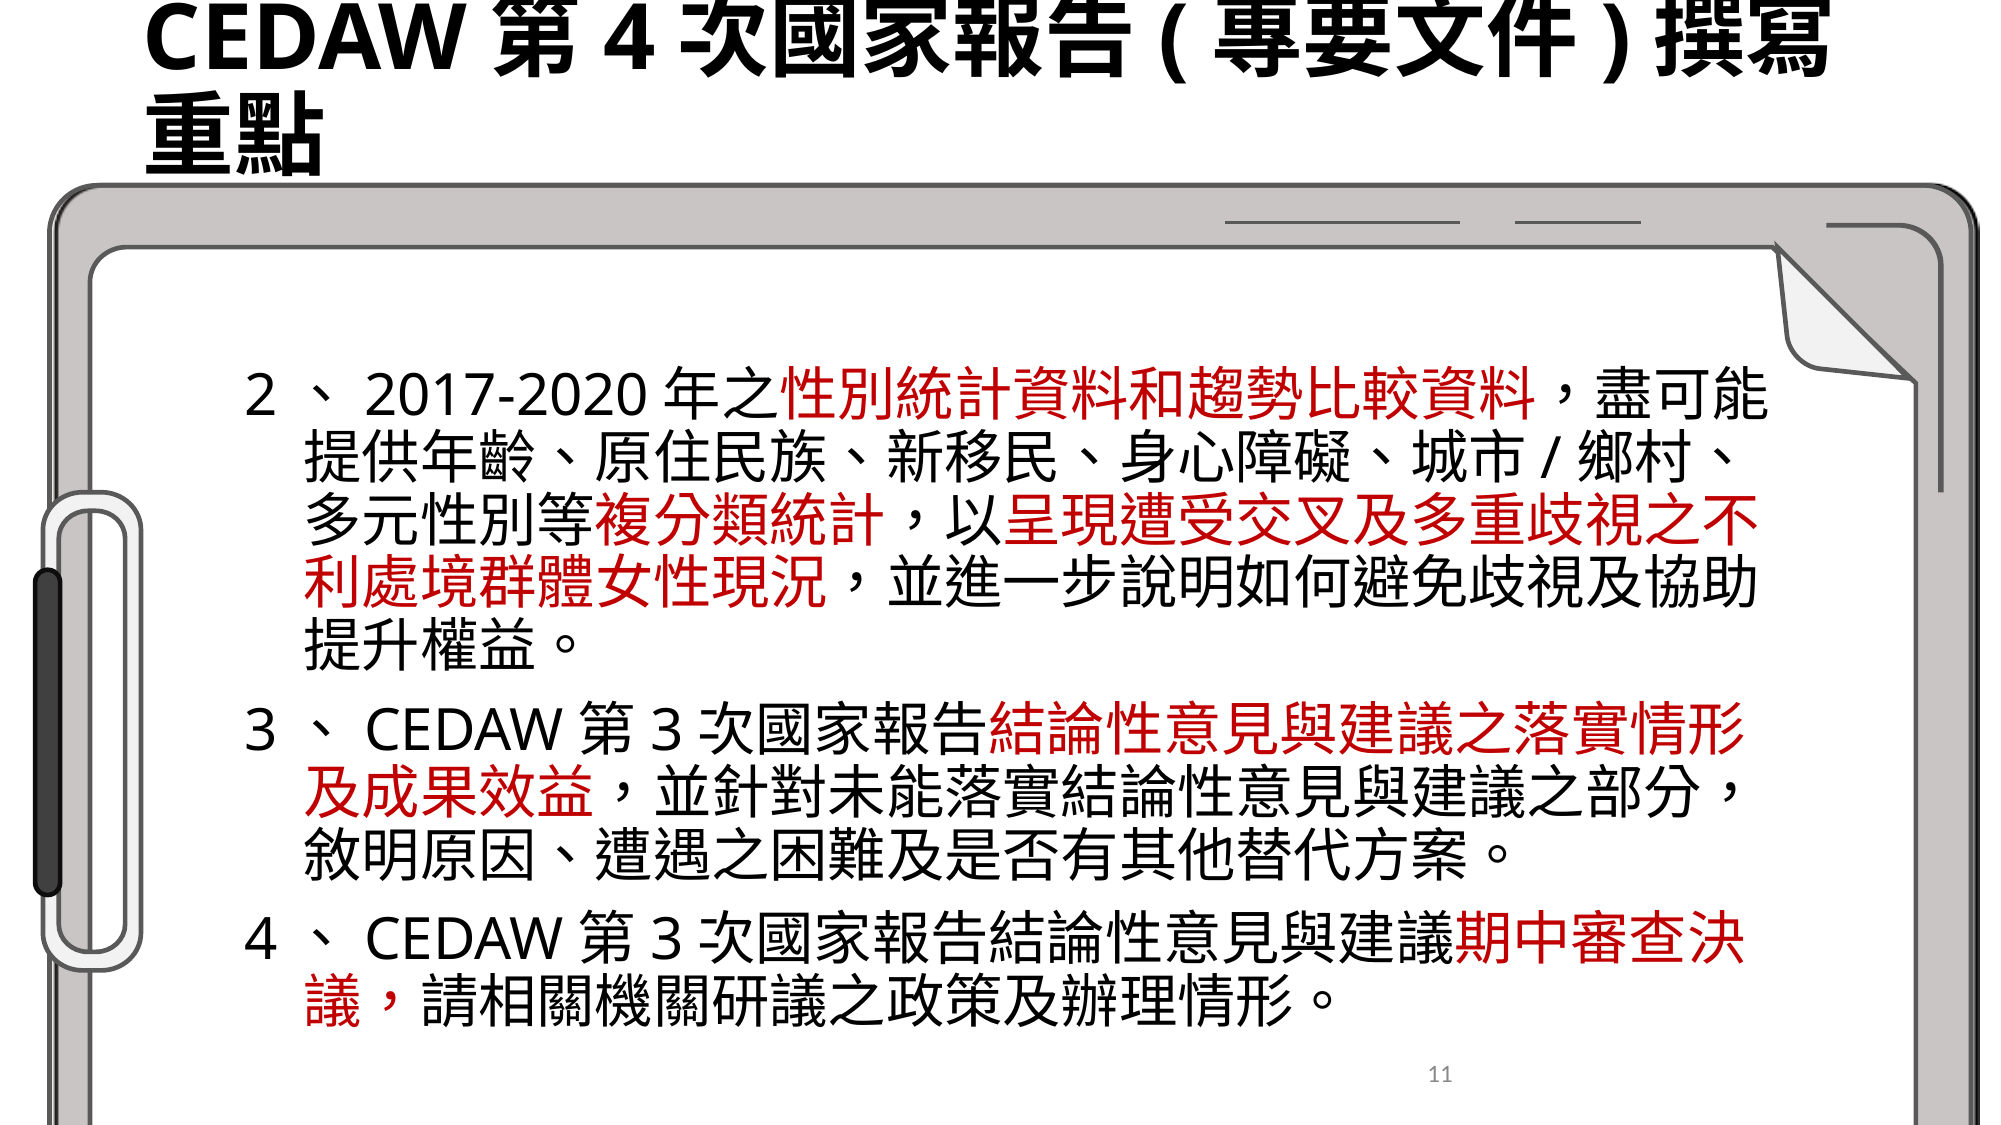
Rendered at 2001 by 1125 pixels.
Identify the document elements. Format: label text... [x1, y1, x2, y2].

list 2、2017-2020年之性別統計資料和趨勢比較資料，盡可能提供年齡、原住民族、新移民、身心障礙、城市/鄉村、多元性別等複分類統計，以呈現遭受交叉及多重歧視之不利處境群體女性現況，並進一步說明如何避免歧視及協助提升權益。 3、CEDAW第3次國家報告結論性意見與建議之落實情形及成果效益，並針對未能落實結論性意見與建議之部分，敘明原因、遭遇之困難及是否有其他替代方案。 4、CEDAW第3次國家報告結論性意見與建議期中審查決議，請相關機關研議之政策及辦理情形。 [170, 357, 1817, 1072]
text_box 11 [1412, 1042, 1863, 1103]
title CEDAW第4次國家報告(專要文件)撰寫重點 [127, 0, 1909, 199]
text_box [35, 185, 1971, 1125]
